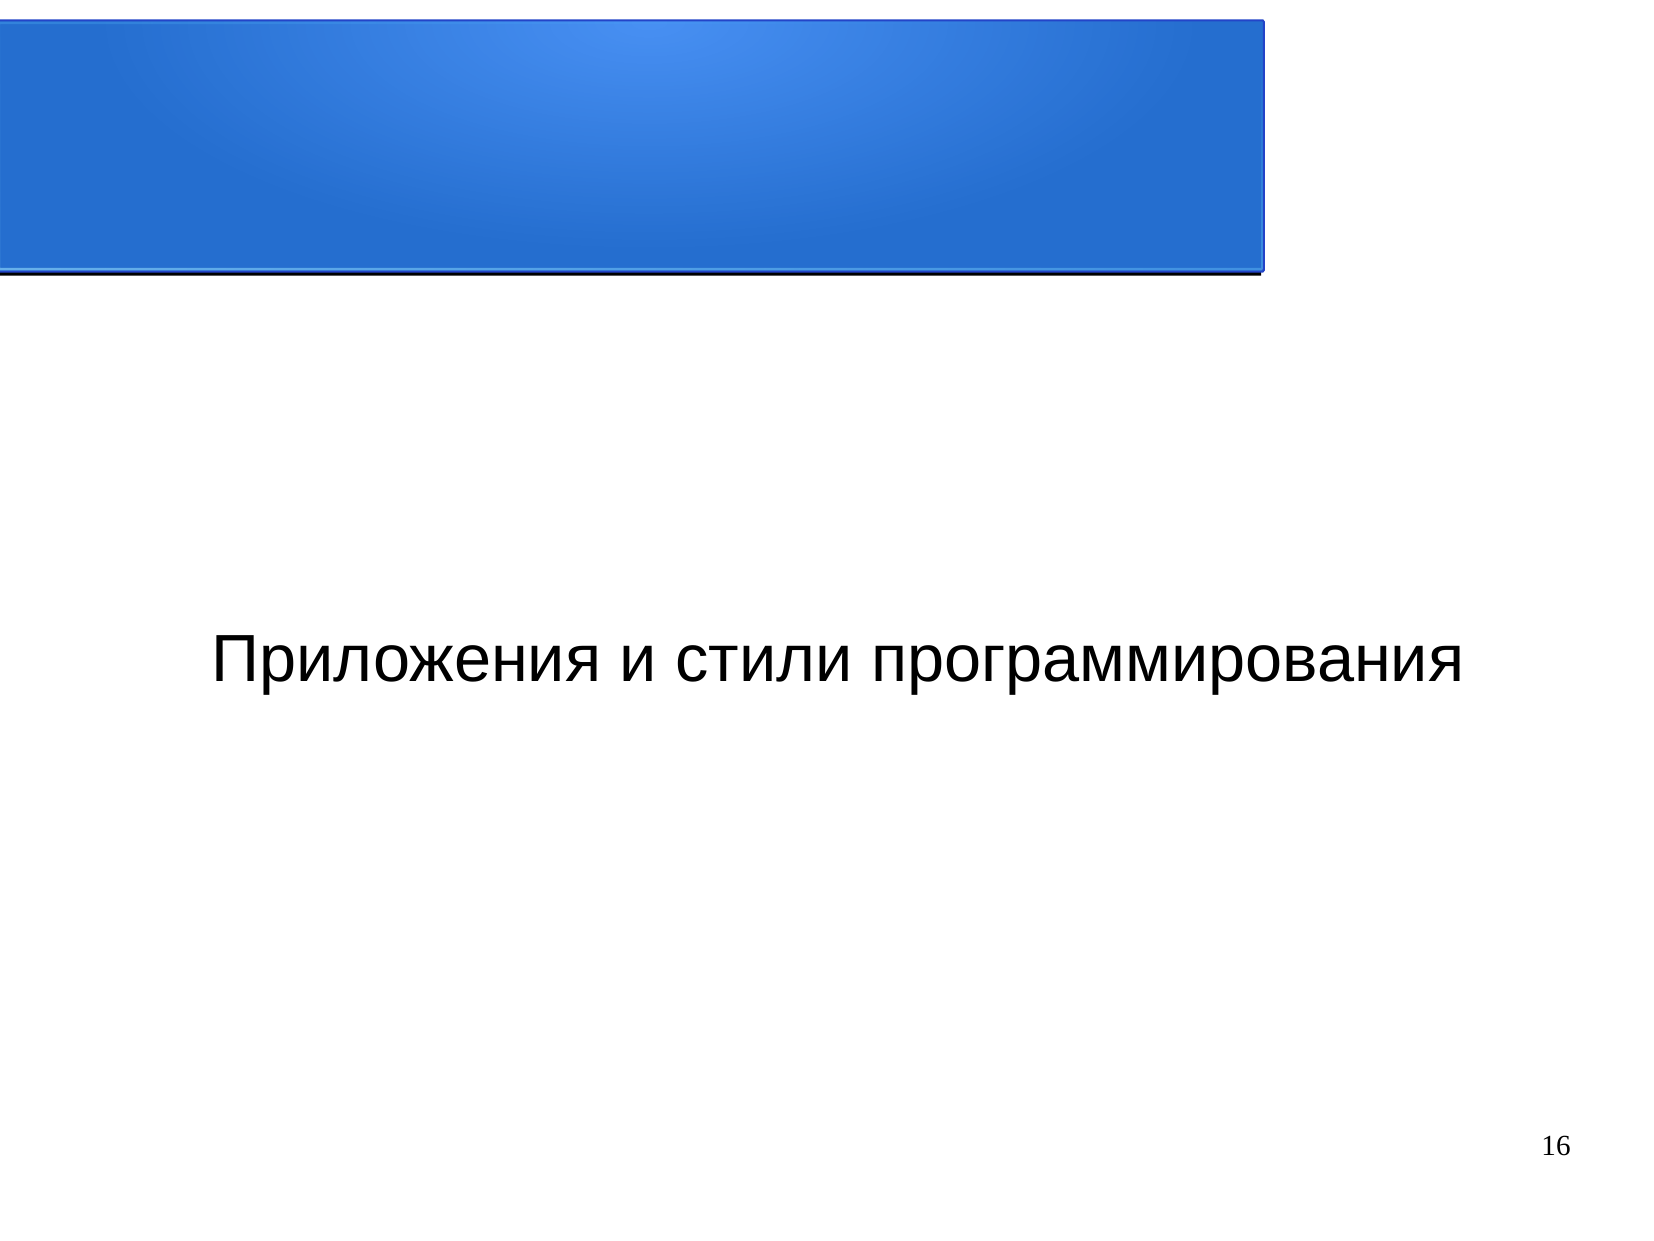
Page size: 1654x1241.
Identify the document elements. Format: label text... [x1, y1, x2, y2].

subtitle Приложения и стили программирования [82, 299, 1571, 1019]
title [82, 47, 1235, 252]
